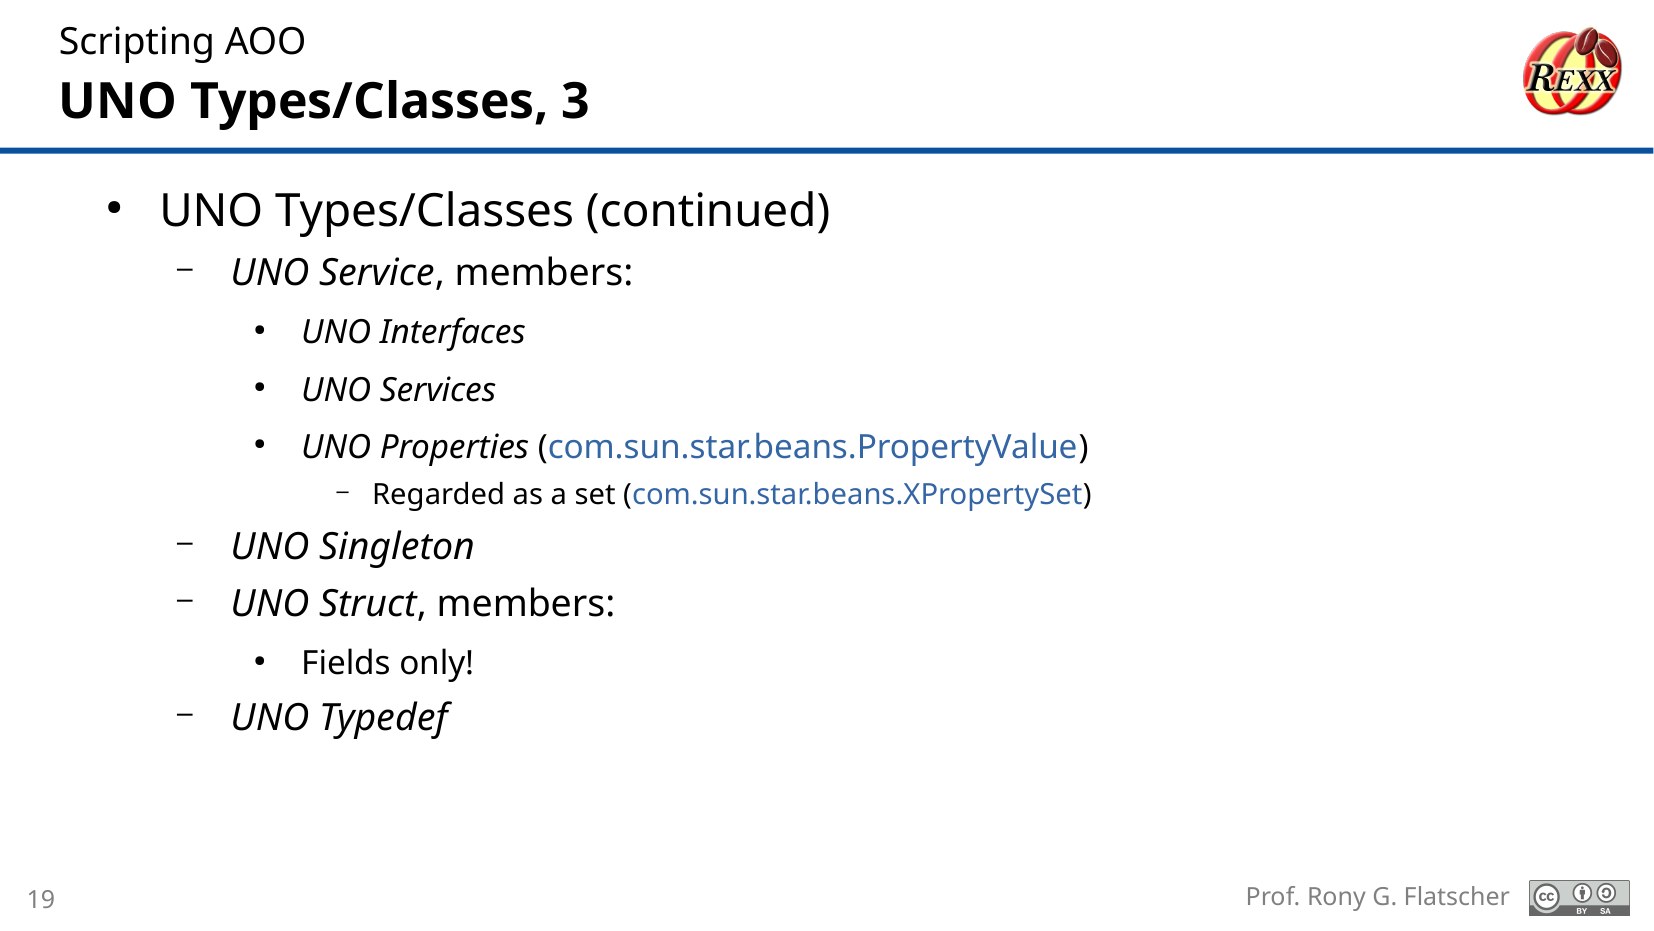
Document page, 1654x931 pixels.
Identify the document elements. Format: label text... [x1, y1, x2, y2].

title Scripting AOO UNO Types/Classes, 3 [0, 0, 1625, 148]
list UNO Types/Classes (continued) UNO Service, members: UNO Interfaces UNO Services UNO Properties (com.sun.star.beans.PropertyValue) Regarded as a set (com.sun.star.beans.XPropertySet) UNO Singleton UNO Struct, members: Fields only! UNO Typedef [88, 177, 1577, 857]
